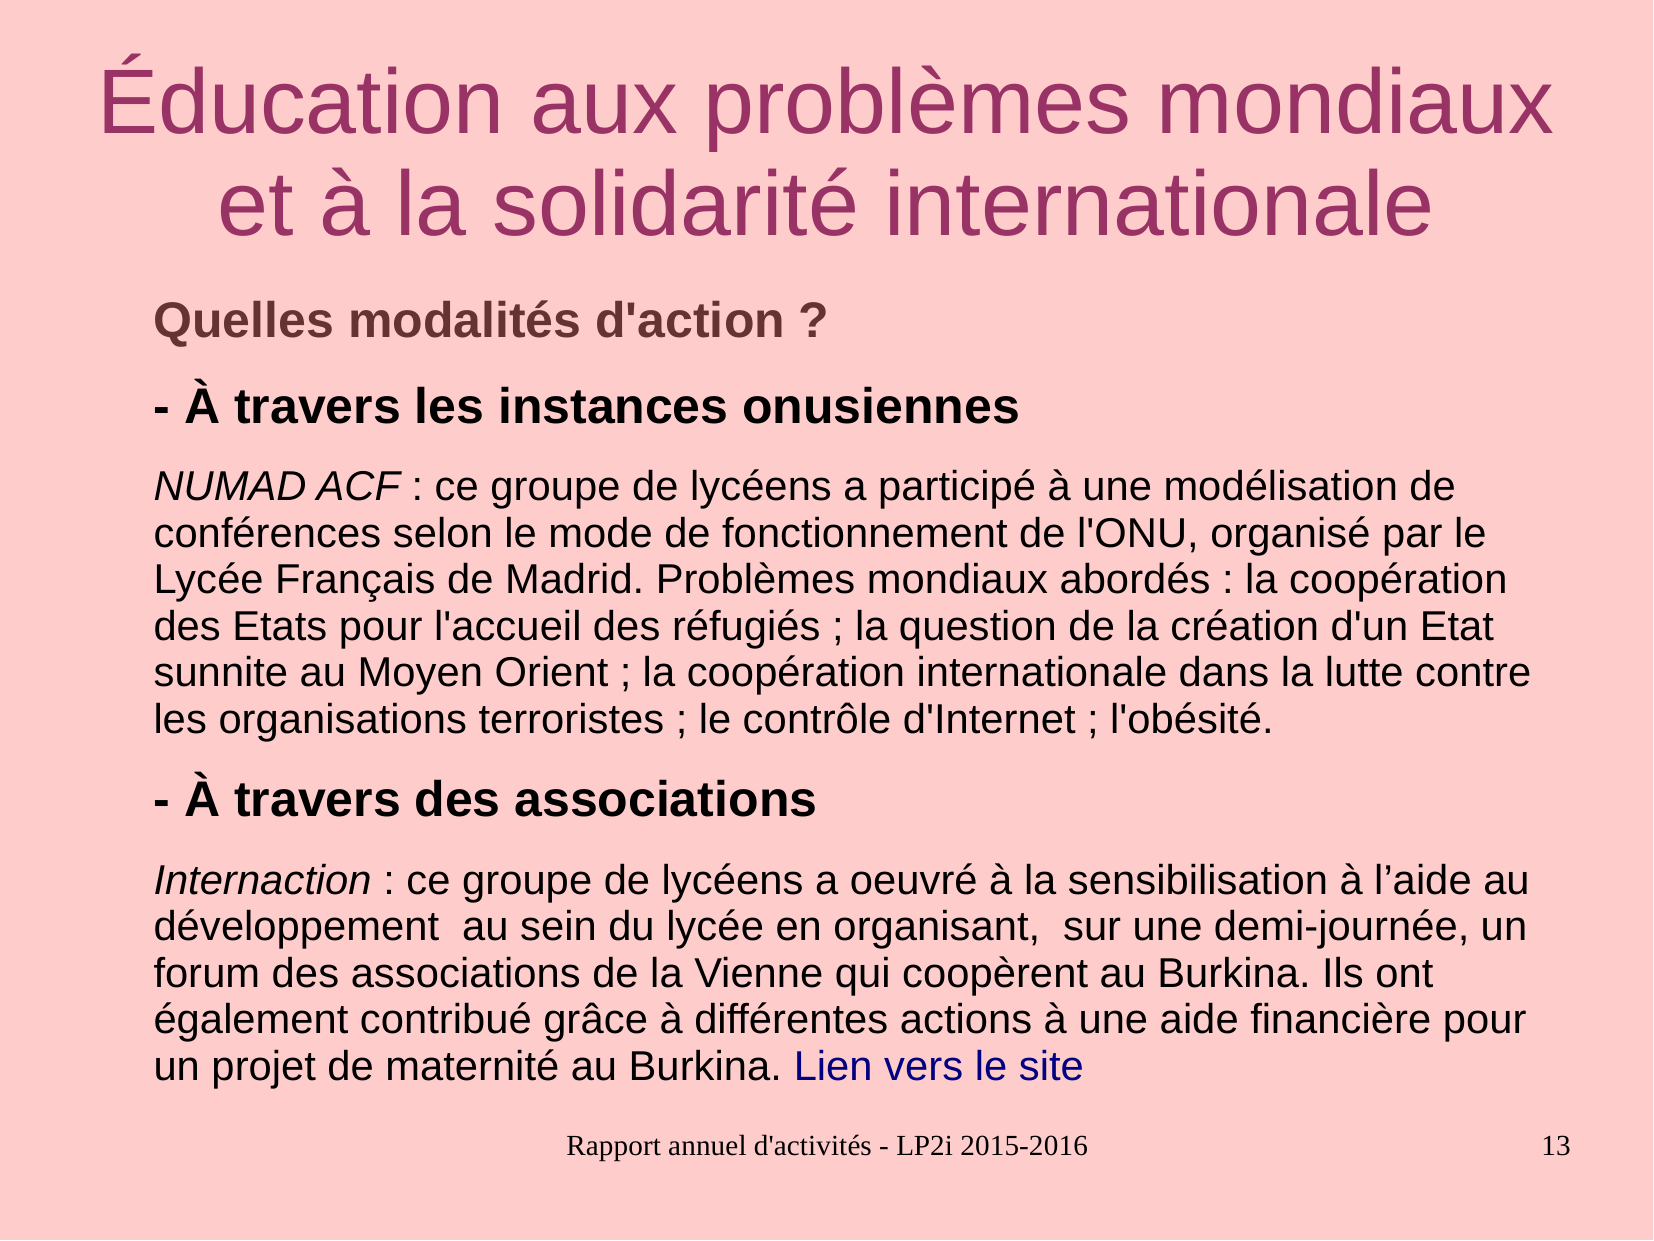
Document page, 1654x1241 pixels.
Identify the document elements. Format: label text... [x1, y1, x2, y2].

list Quelles modalités d'action ? - À travers les instances onusiennes NUMAD ACF : ce groupe de lycéens a participé à une modélisation de conférences selon le mode de fonctionnement de l'ONU, organisé par le Lycée Français de Madrid. Problèmes mondiaux abordés : la coopération des Etats pour l'accueil des réfugiés ; la question de la création d'un Etat sunnite au Moyen Orient ; la coopération internationale dans la lutte contre les organisations terroristes ; le contrôle d'Internet ; l'obésité. - À travers des associations Internaction : ce groupe de lycéens a oeuvré à la sensibilisation à l’aide au développement au sein du lycée en organisant, sur une demi-journée, un forum des associations de la Vienne qui coopèrent au Burkina. Ils ont également contribué grâce à différentes actions à une aide financière pour un projet de maternité au Burkina. Lien vers le site [82, 207, 1571, 1134]
title Éducation aux problèmes mondiaux et à la solidarité internationale [82, 49, 1571, 207]
